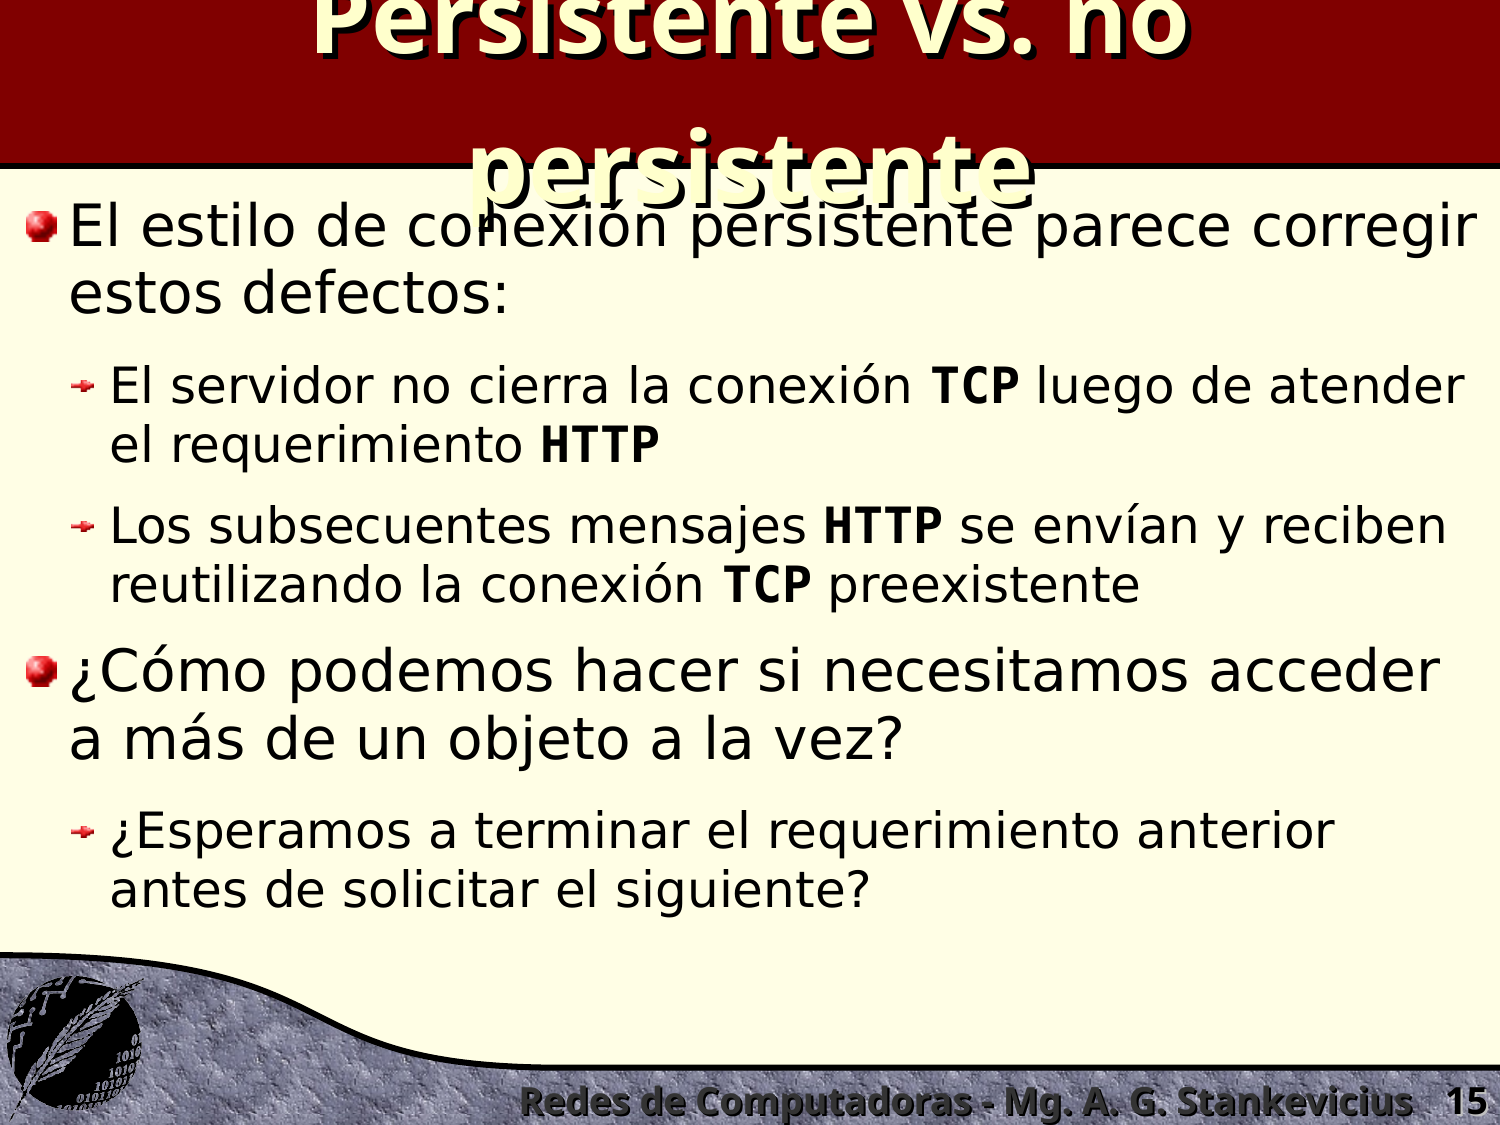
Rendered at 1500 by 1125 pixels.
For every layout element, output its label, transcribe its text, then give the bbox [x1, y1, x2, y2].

picture [0, 959, 1500, 1125]
picture [790, 1100, 795, 1110]
list El estilo de conexión persistente parece corregir estos defectos: El servidor no cierra la conexión TCP luego de atender el requerimiento HTTP Los subsecuentes mensajes HTTP se envían y reciben reutilizando la conexión TCP preexistente ¿Cómo podemos hacer si necesitamos acceder a más de un objeto a la vez? ¿Esperamos a terminar el requerimiento anterior antes de solicitar el siguiente? [11, 192, 1486, 921]
title Persistente vs. no persistente [15, 5, 1485, 160]
picture [1047, 1100, 1054, 1110]
